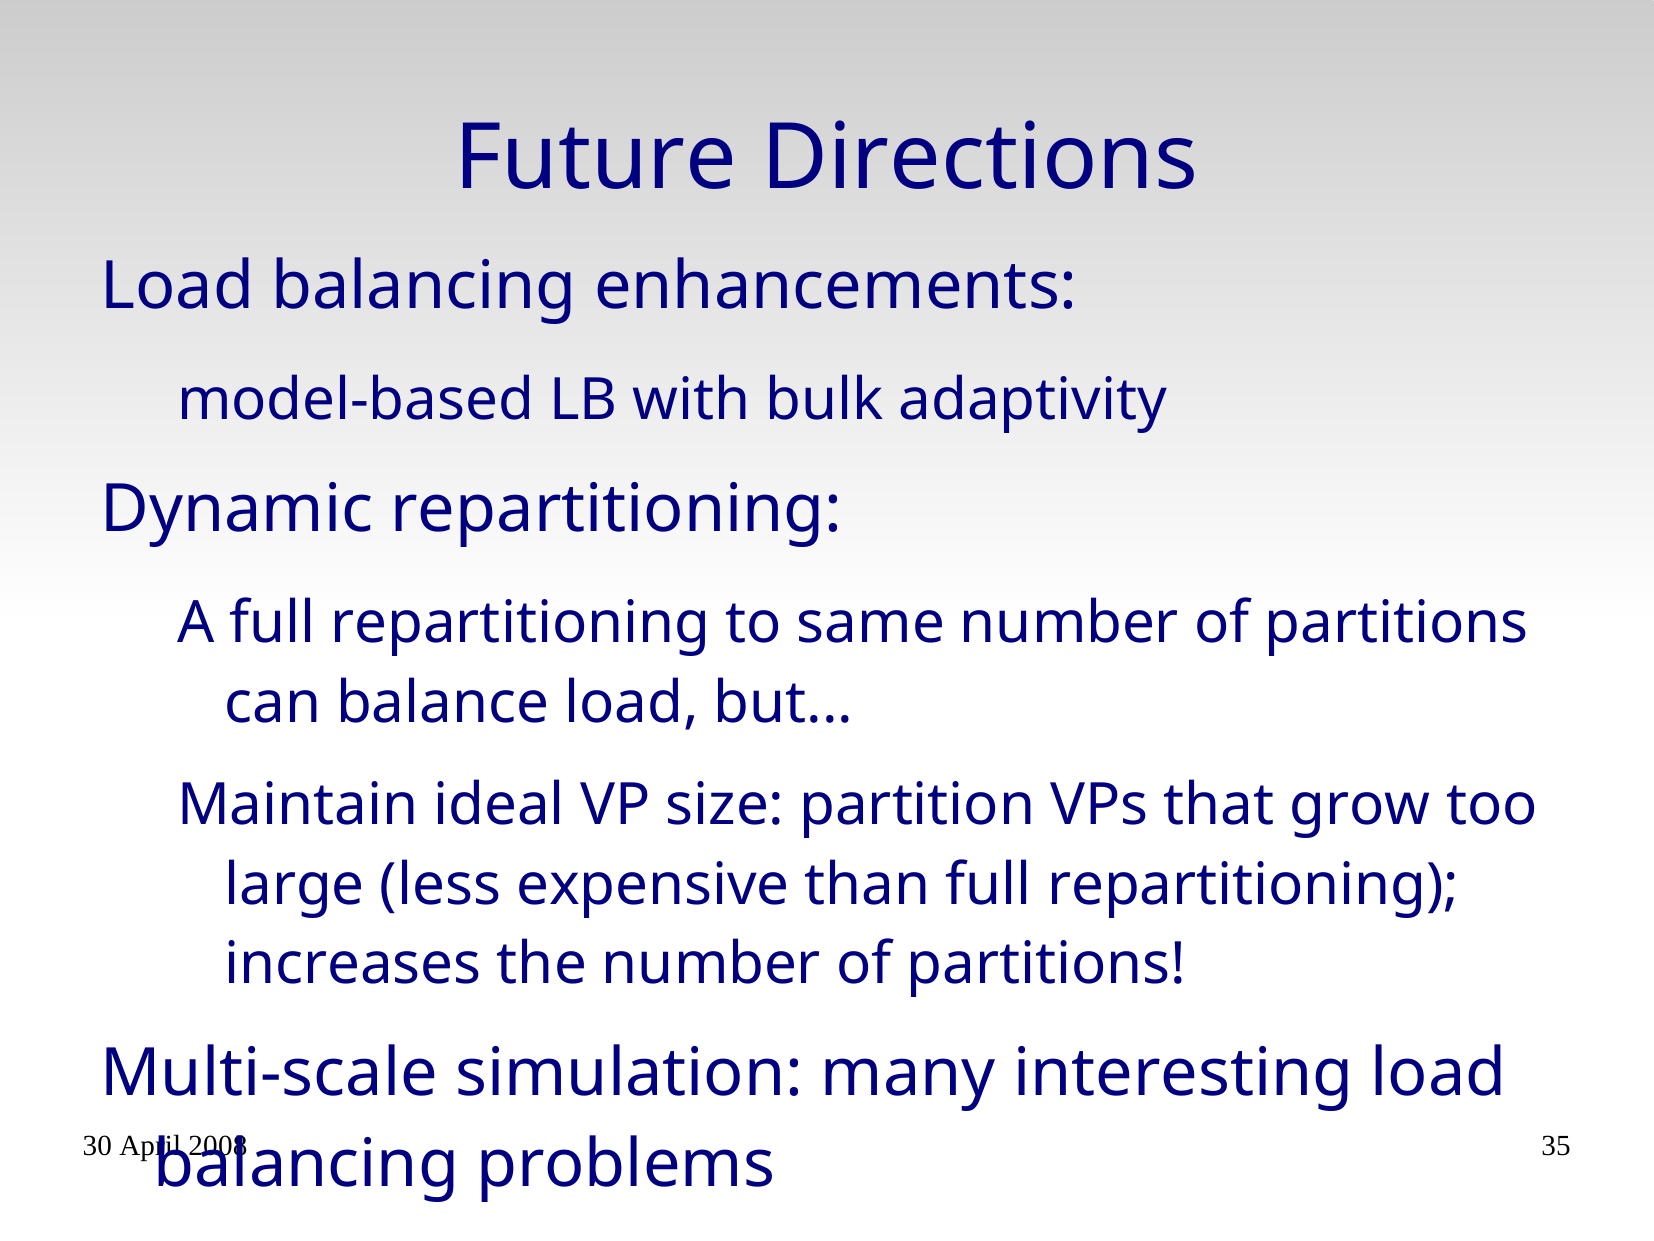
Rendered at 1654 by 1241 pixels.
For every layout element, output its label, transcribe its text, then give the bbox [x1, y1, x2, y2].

list Load balancing enhancements: model-based LB with bulk adaptivity Dynamic repartitioning: A full repartitioning to same number of partitions can balance load, but... Maintain ideal VP size: partition VPs that grow too large (less expensive than full repartitioning); increases the number of partitions! Multi-scale simulation: many interesting load balancing problems [82, 237, 1571, 1115]
title Future Directions [82, 49, 1571, 237]
